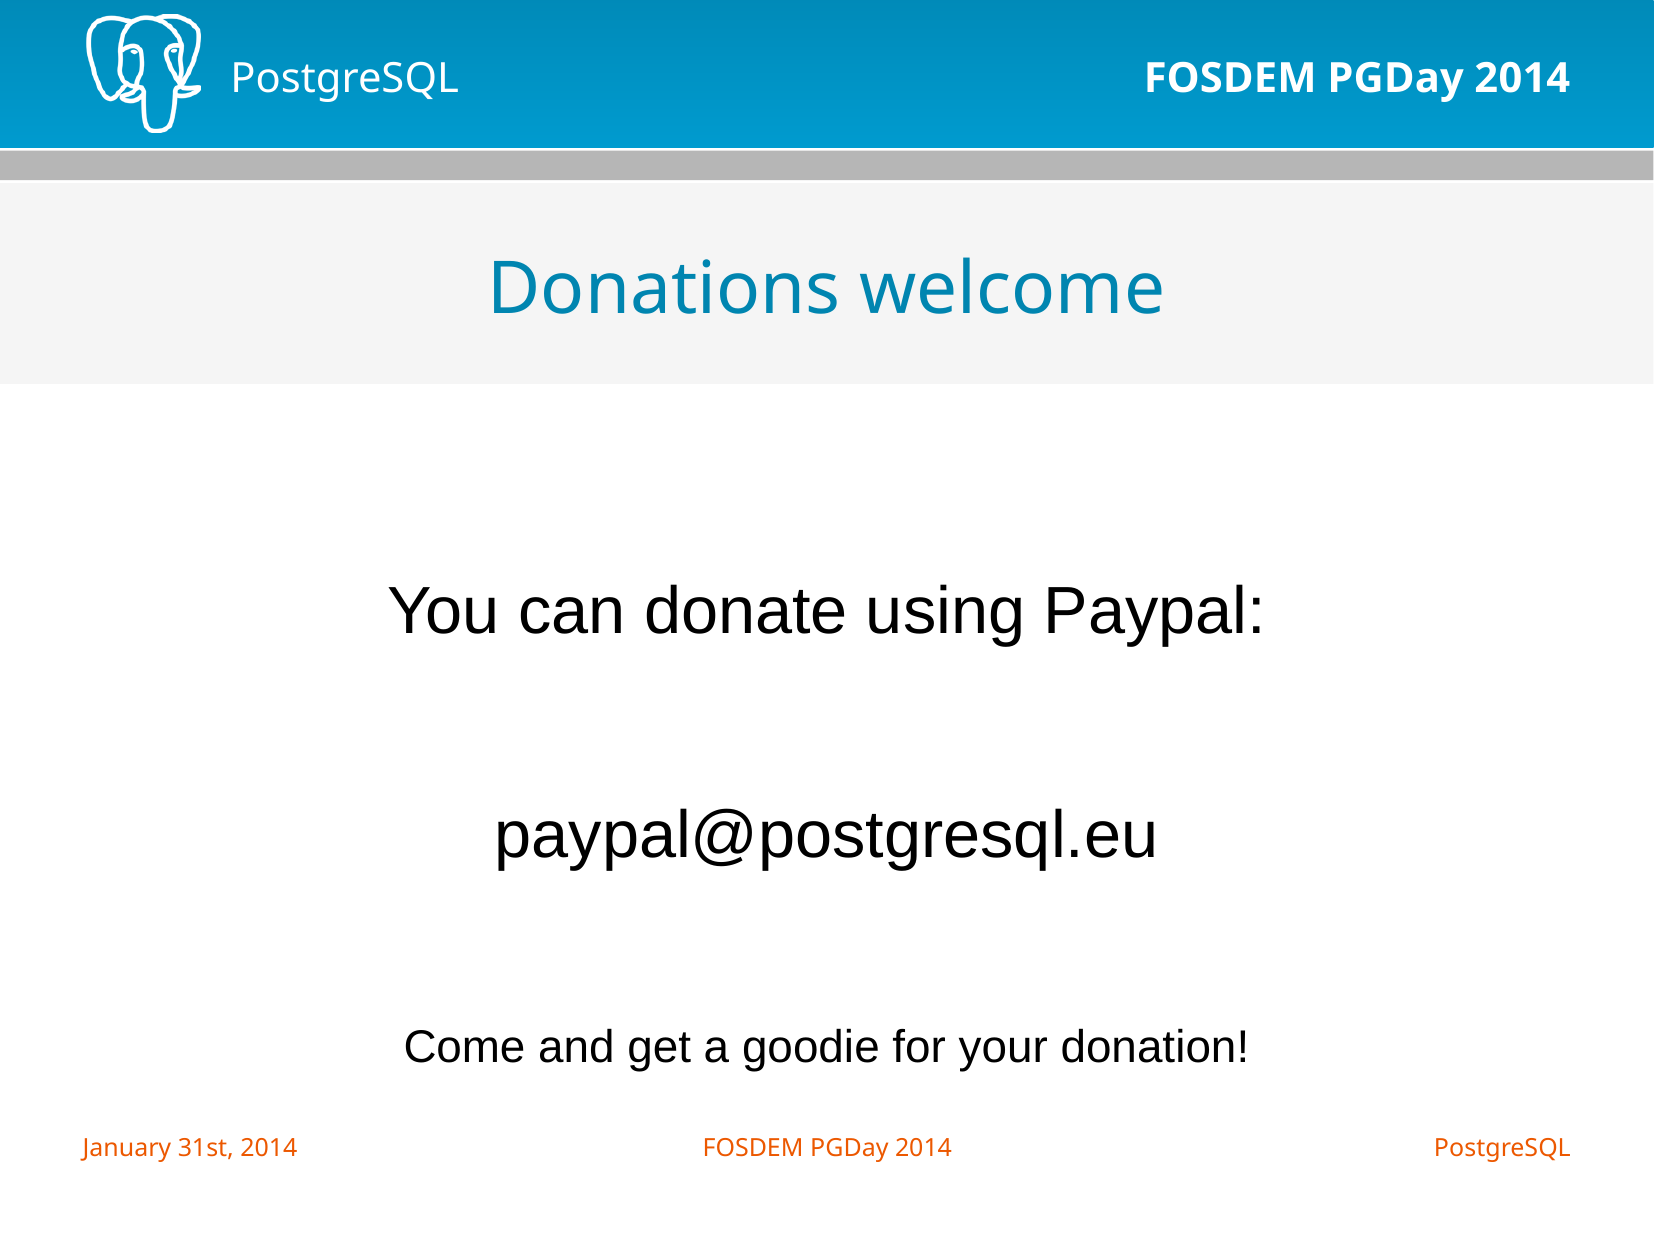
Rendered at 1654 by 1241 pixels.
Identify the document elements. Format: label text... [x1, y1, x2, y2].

picture [87, 15, 200, 132]
title Donations welcome [82, 200, 1571, 369]
subtitle You can donate using Paypal: paypal@postgresql.eu Come and get a goodie for your donation! [82, 420, 1571, 1225]
